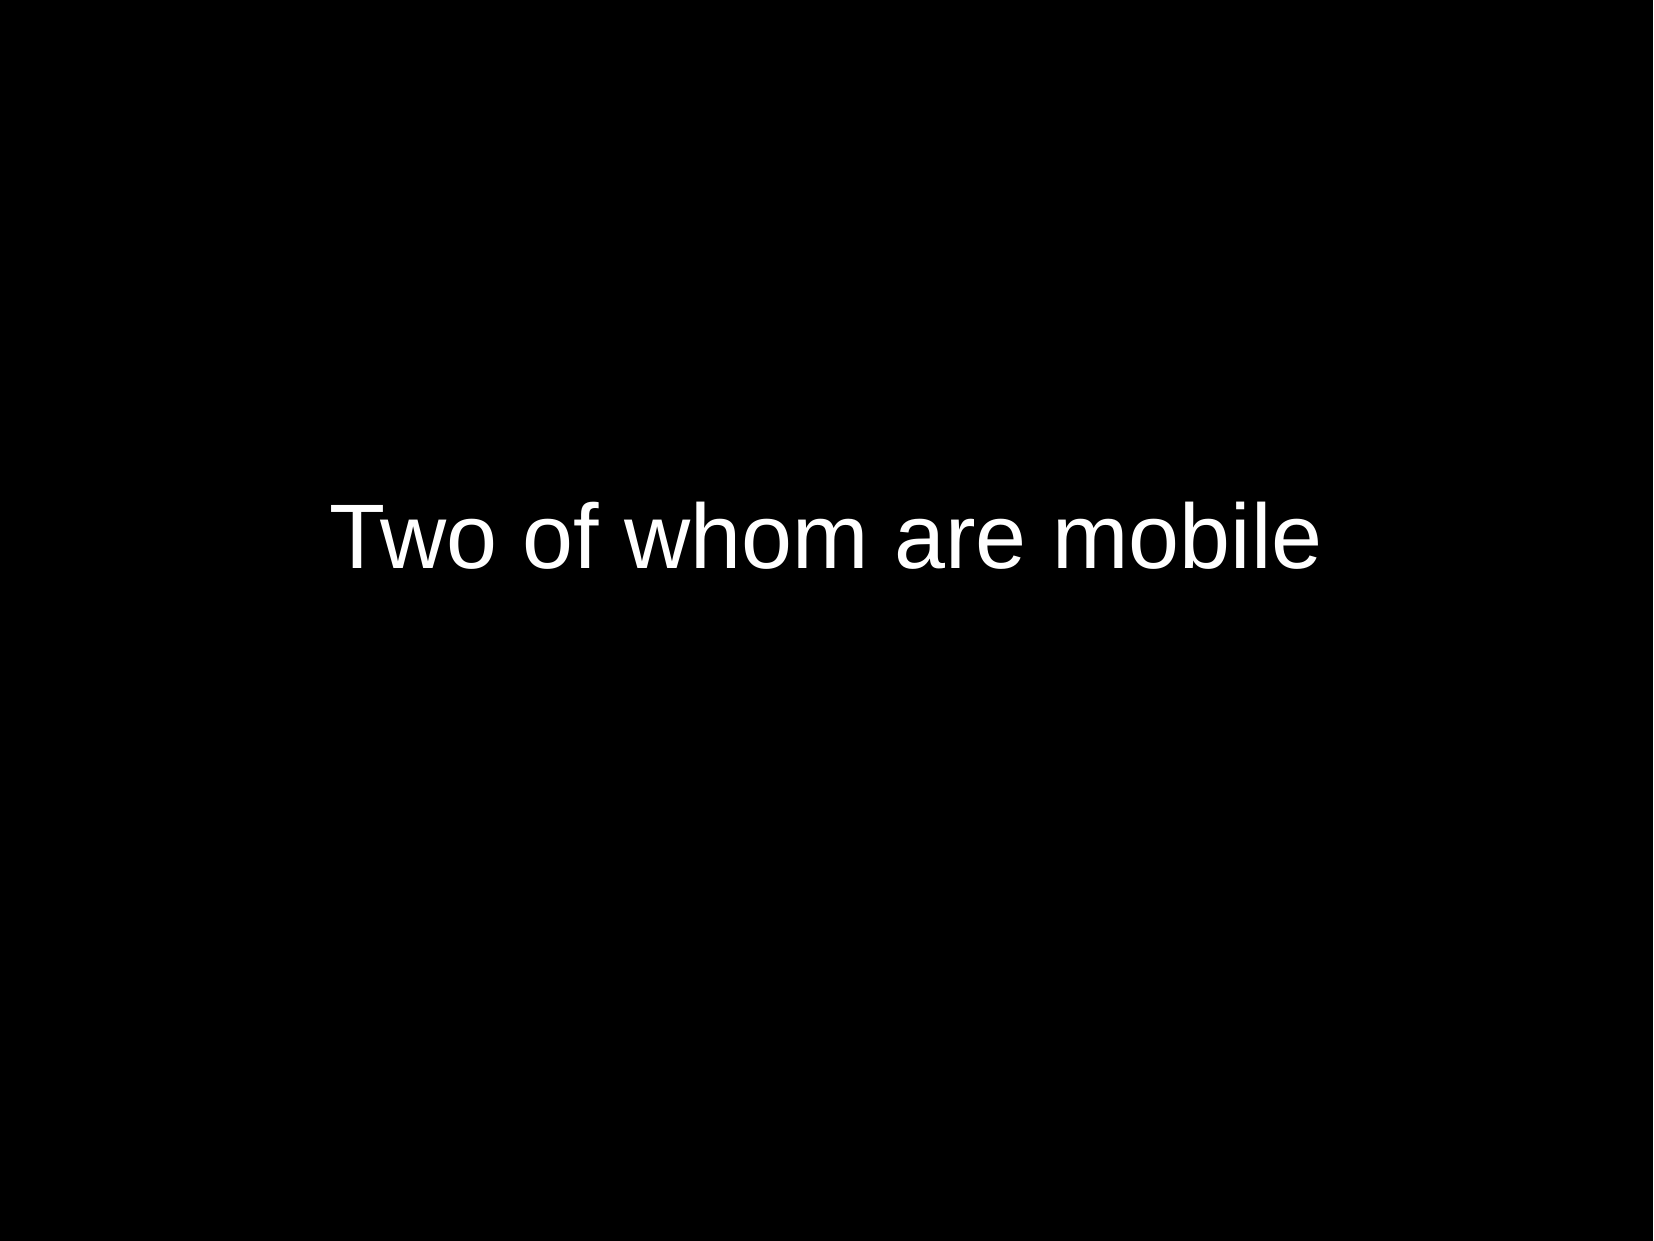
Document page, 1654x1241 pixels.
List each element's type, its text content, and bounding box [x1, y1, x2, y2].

title Two of whom are mobile [82, 433, 1571, 641]
